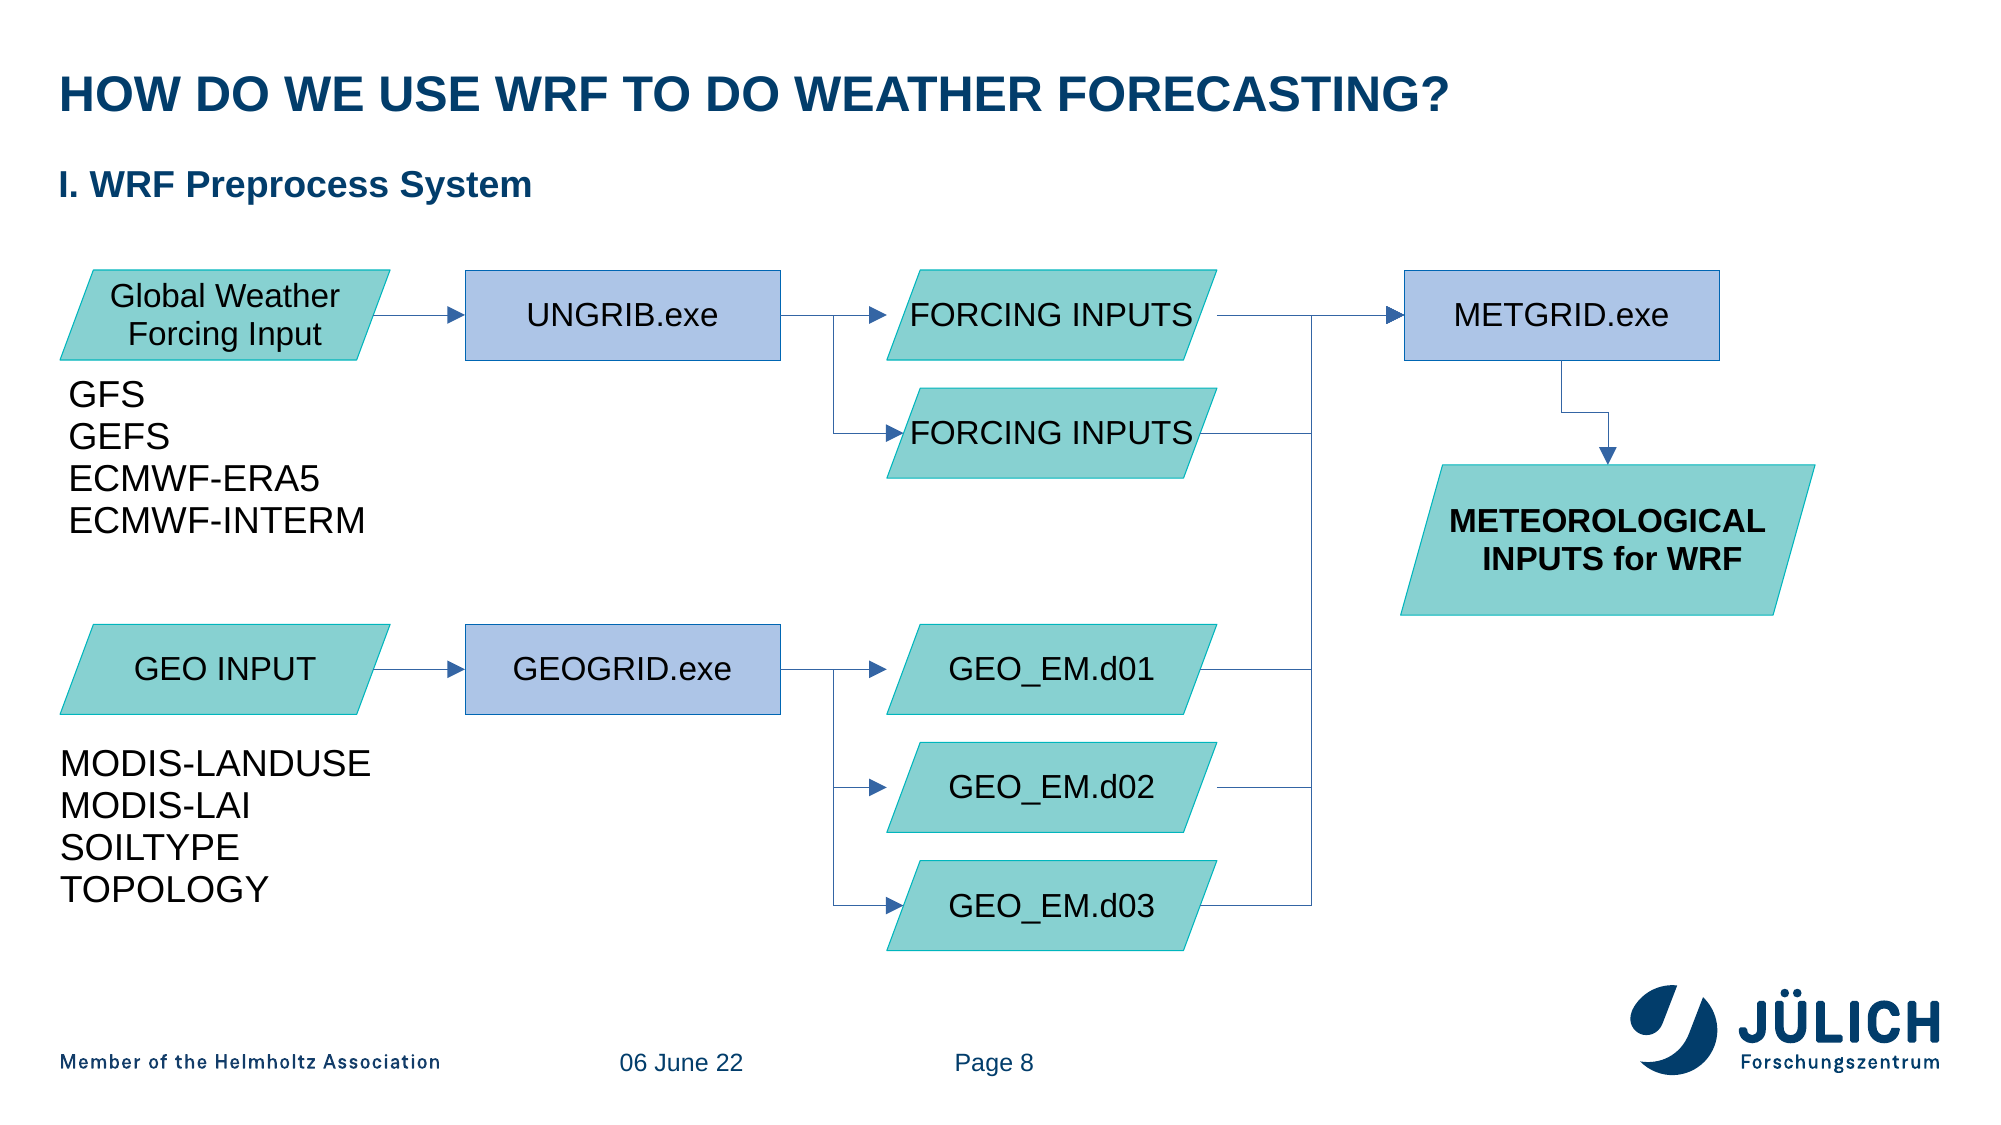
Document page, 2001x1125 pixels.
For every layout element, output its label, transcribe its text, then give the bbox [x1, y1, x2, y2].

text_box UNGRIB.exe [465, 270, 780, 360]
text_box FORCING INPUTS [886, 388, 1217, 479]
text_box Page <number> [954, 1046, 1073, 1084]
title How do we use WRF to do weather forecasting? [59, 53, 1938, 238]
text_box METGRID.exe [1404, 270, 1719, 360]
list I. WRF Preprocess System [58, 154, 1937, 238]
text_box GFS GEFS ECMWF-ERA5 ECMWF-INTERM [53, 366, 399, 550]
text_box GEOGRID.exe [465, 624, 780, 714]
text_box 06 June 22 [619, 1046, 883, 1084]
text_box GEO_EM.d03 [886, 860, 1217, 951]
text_box GEO_EM.d02 [886, 742, 1217, 833]
text_box GEO_EM.d01 [886, 624, 1217, 715]
text_box METEOROLOGICAL INPUTS for WRF [1400, 464, 1816, 616]
text_box MODIS-LANDUSE MODIS-LAI SOILTYPE TOPOLOGY [45, 735, 421, 960]
text_box FORCING INPUTS [886, 270, 1217, 361]
text_box Global Weather Forcing Input [60, 270, 391, 361]
text_box GEO INPUT [60, 624, 391, 715]
